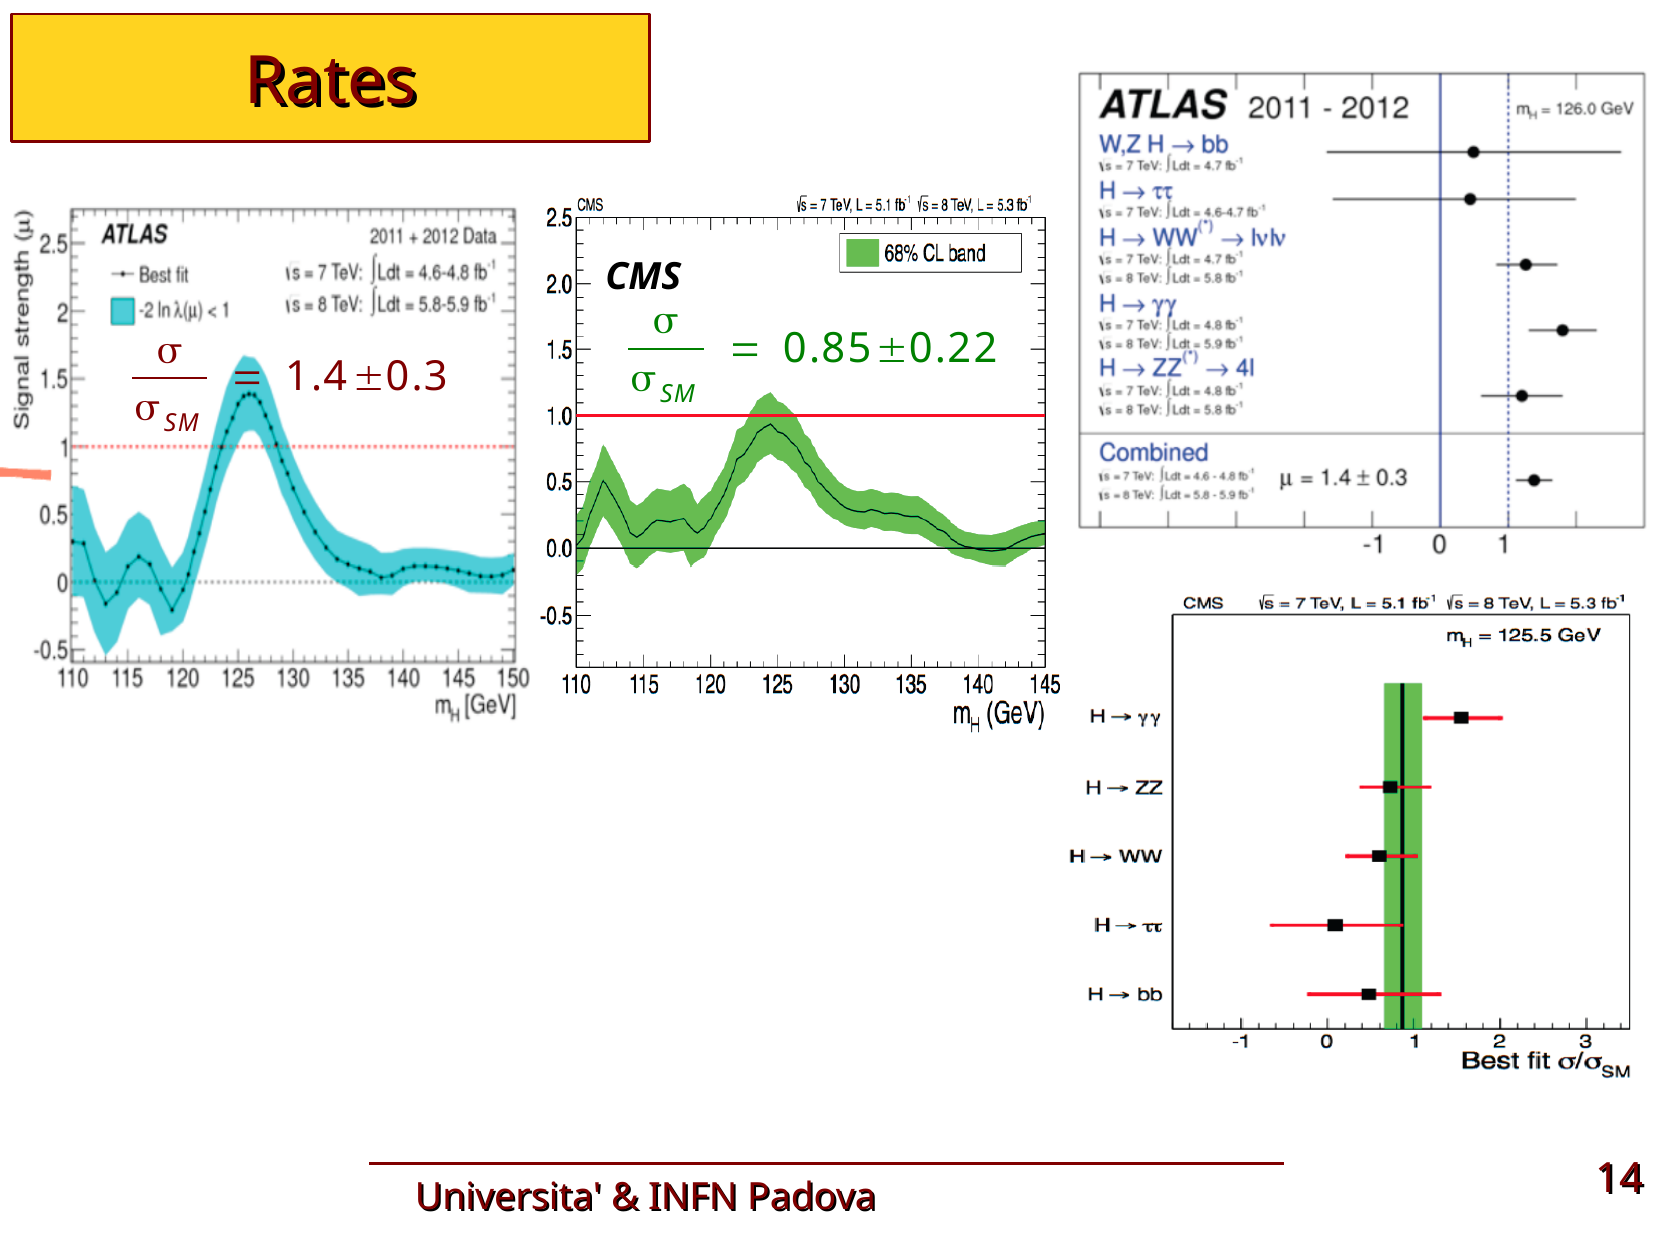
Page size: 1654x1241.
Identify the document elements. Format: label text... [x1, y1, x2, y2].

picture [0, 58, 1654, 1085]
title Rates [11, 13, 650, 142]
chart [124, 324, 456, 437]
chart [620, 295, 1006, 408]
text_box CMS [590, 242, 705, 301]
